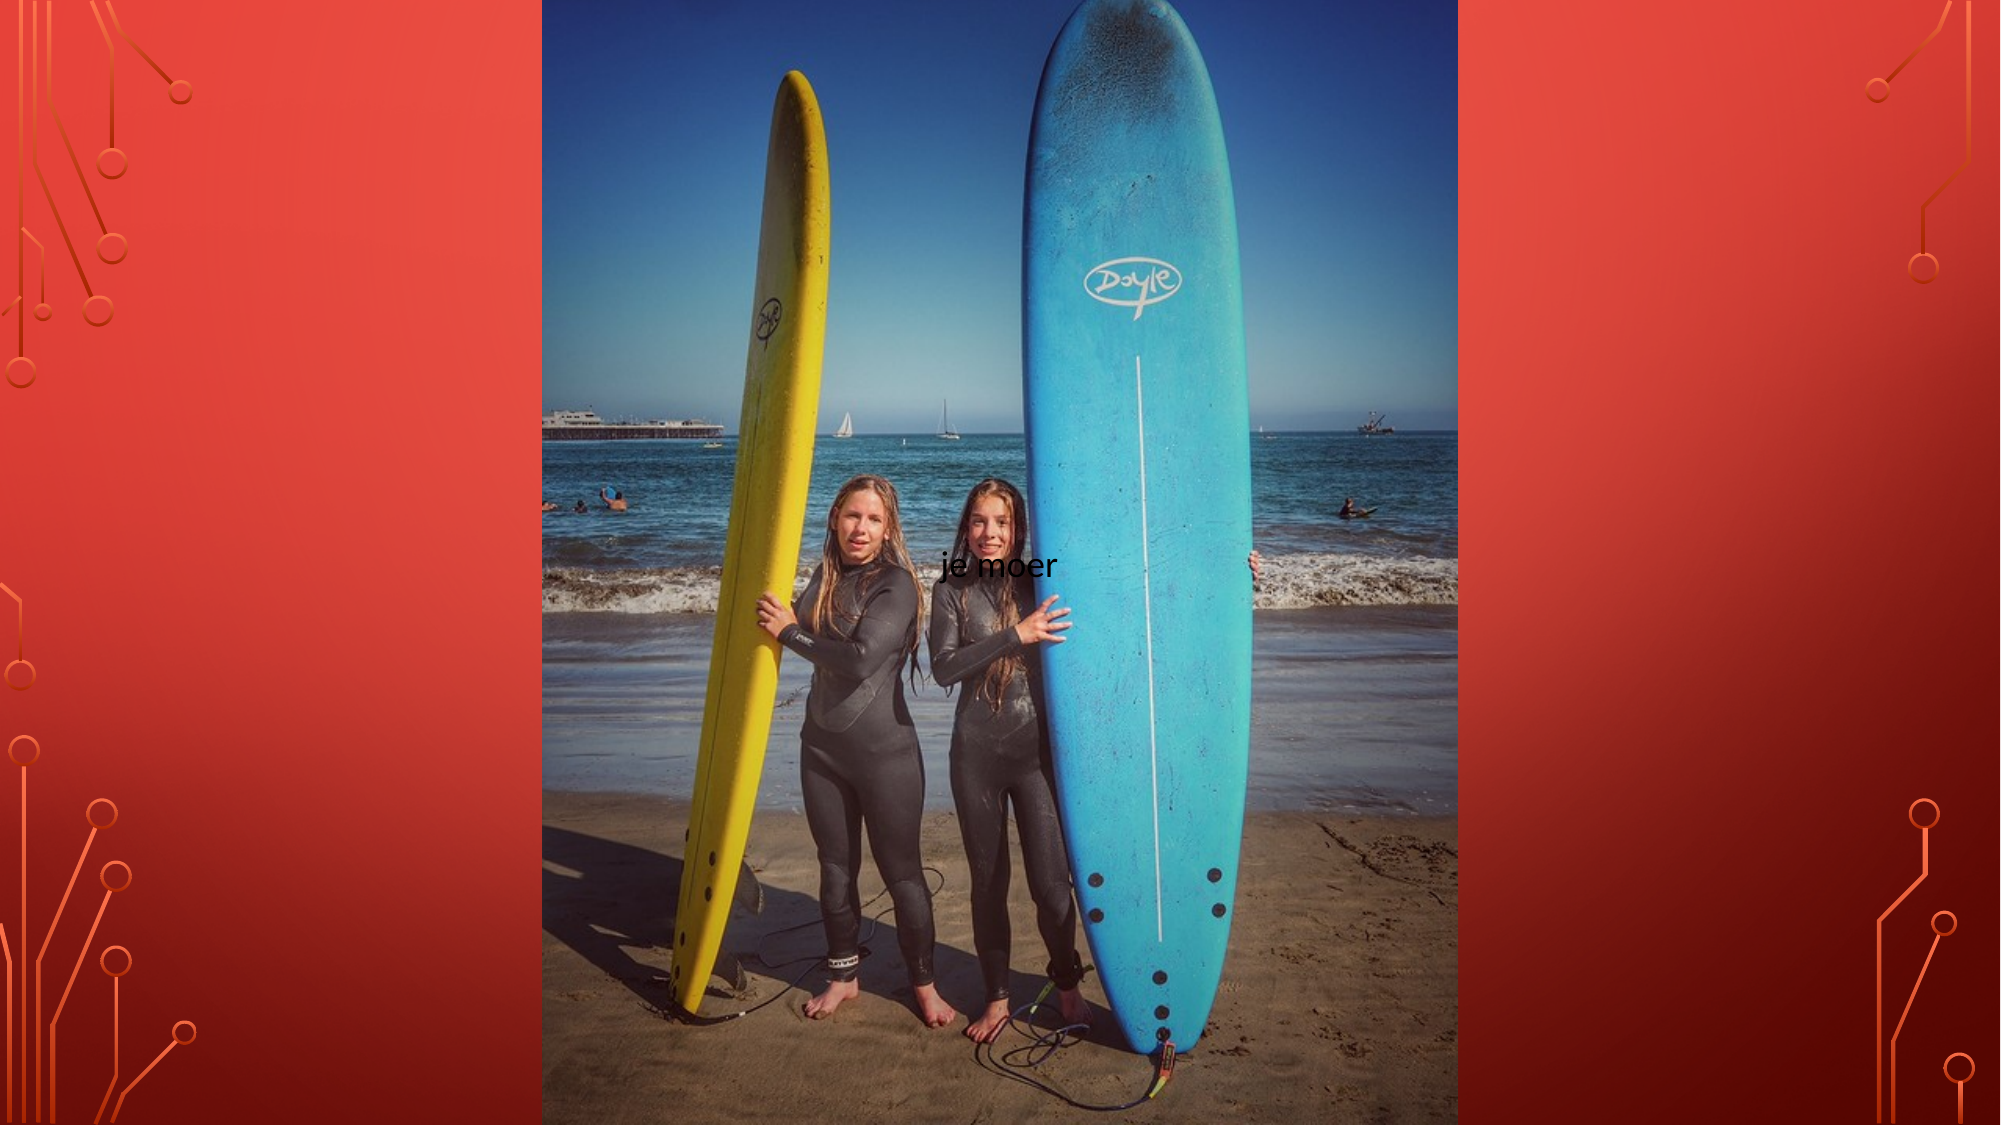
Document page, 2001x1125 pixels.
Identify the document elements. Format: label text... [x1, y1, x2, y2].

text_box je moer [925, 532, 1073, 592]
picture [542, 0, 1458, 1125]
